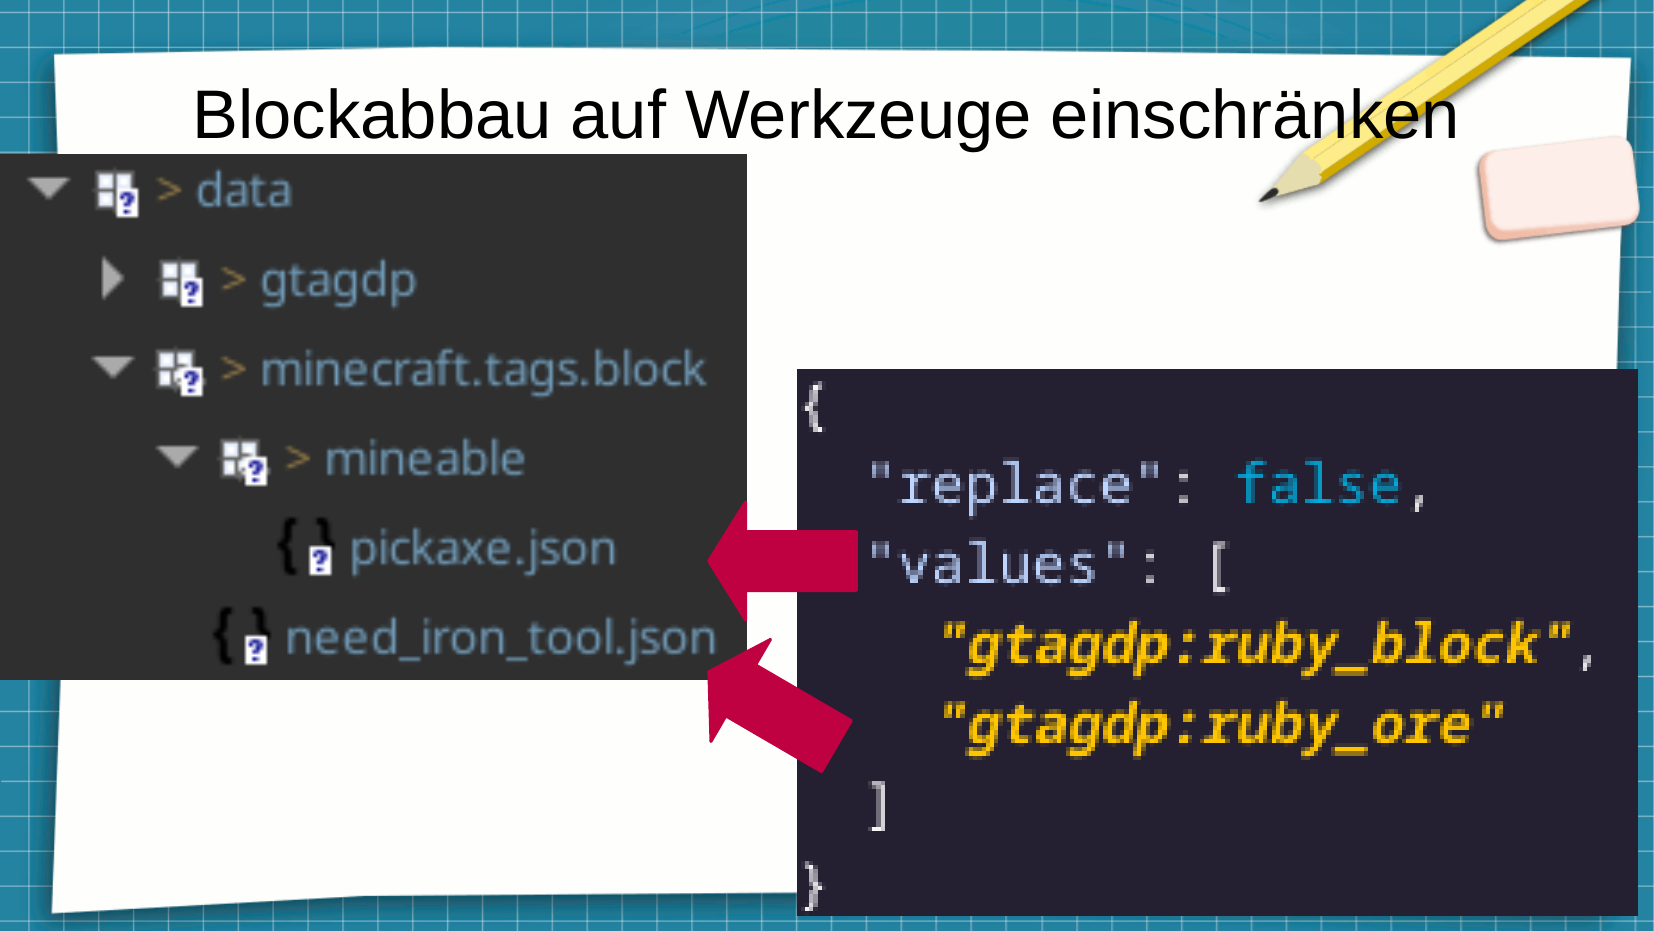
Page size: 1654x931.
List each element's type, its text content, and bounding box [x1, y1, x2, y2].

picture [0, 0, 1654, 931]
text_box [708, 501, 857, 621]
text_box [708, 639, 852, 772]
title Blockabbau auf Werkzeuge einschränken [82, 37, 1571, 193]
